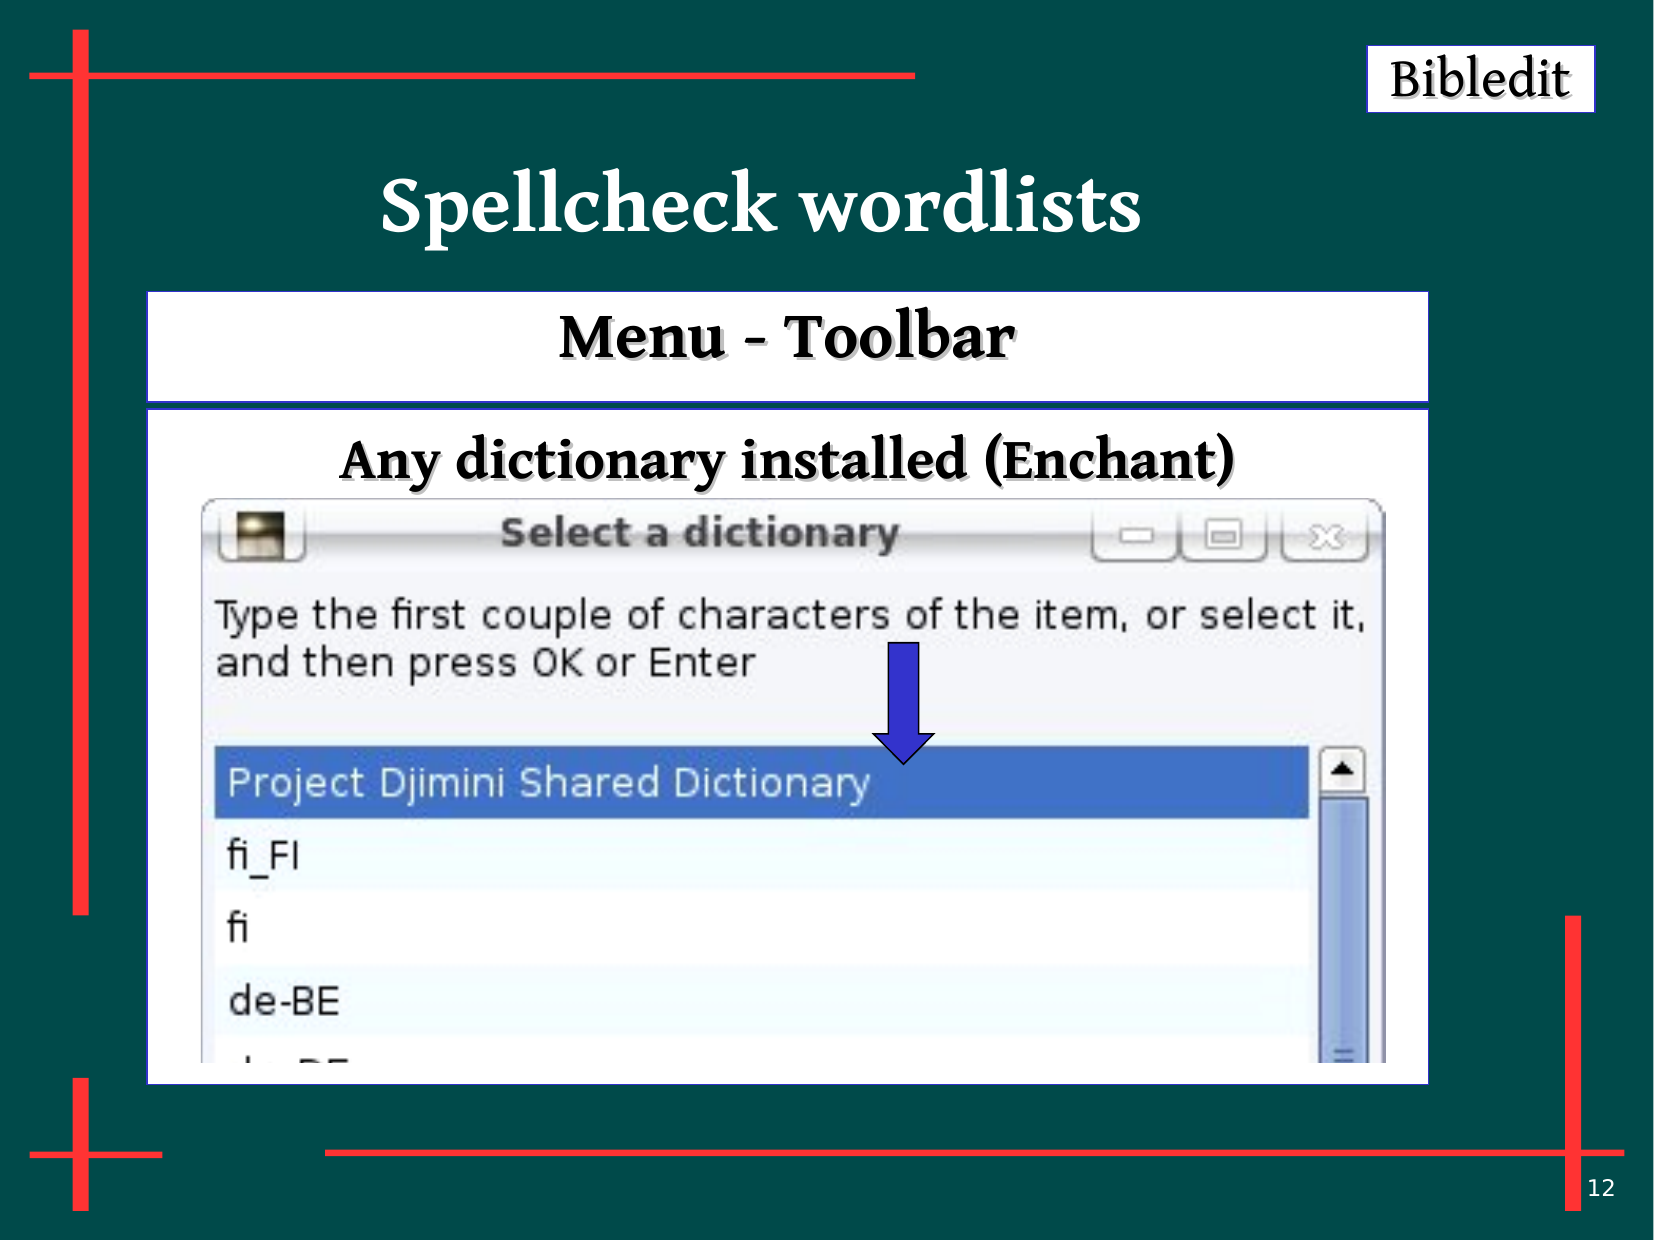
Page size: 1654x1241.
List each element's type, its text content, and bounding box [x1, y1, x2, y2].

title Spellcheck wordlists [265, 69, 1258, 291]
text_box Any dictionary installed (Enchant)‏ [146, 409, 1429, 1085]
text_box Menu - Toolbar [146, 291, 1429, 402]
text_box [873, 642, 934, 765]
picture [200, 498, 1386, 1063]
text_box Bibledit [1367, 45, 1595, 113]
